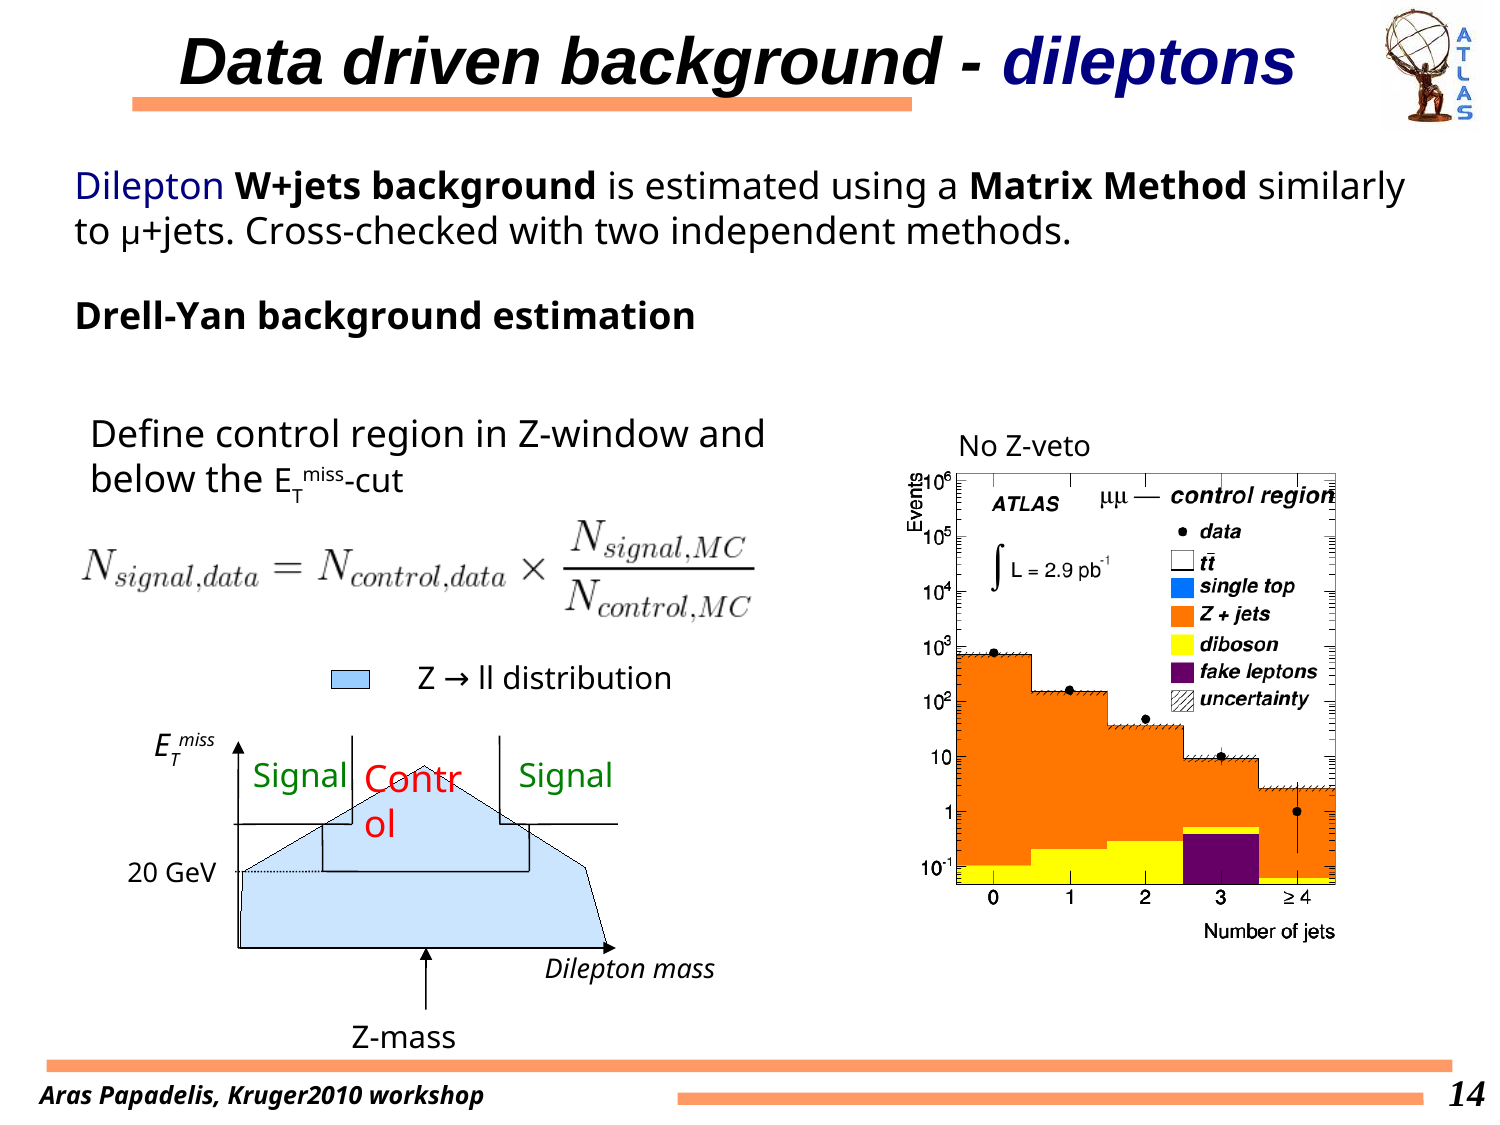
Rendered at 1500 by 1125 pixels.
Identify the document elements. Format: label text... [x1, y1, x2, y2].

text_box Dilepton mass [529, 944, 737, 992]
text_box [276, 831, 607, 947]
text_box Define control region in Z-window and below the ETmiss-cut [75, 402, 783, 601]
text_box ETmiss [139, 717, 241, 781]
text_box No Z-veto [943, 420, 1394, 470]
text_box [324, 808, 528, 870]
text_box 20 GeV [239, 847, 276, 947]
text_box [331, 670, 370, 689]
picture [1380, 0, 1483, 132]
text_box Signal [238, 825, 321, 831]
text_box Signal [503, 747, 642, 831]
picture [80, 601, 756, 624]
text_box Signal [503, 825, 528, 831]
text_box 20 GeV [112, 847, 276, 953]
picture [900, 461, 1350, 949]
text_box [369, 820, 380, 835]
title Data driven background - dileptons [137, 15, 1342, 109]
text_box Dilepton W+jets background is estimated using a Matrix Method similarly to μ+jets. Cross-checked with two independent methods. Drell-Yan background estimation [59, 154, 1447, 462]
text_box Signal [238, 747, 376, 831]
text_box Z → ll distribution [361, 650, 737, 726]
text_box Z-mass [336, 1009, 494, 1062]
text_box Control [376, 747, 498, 808]
